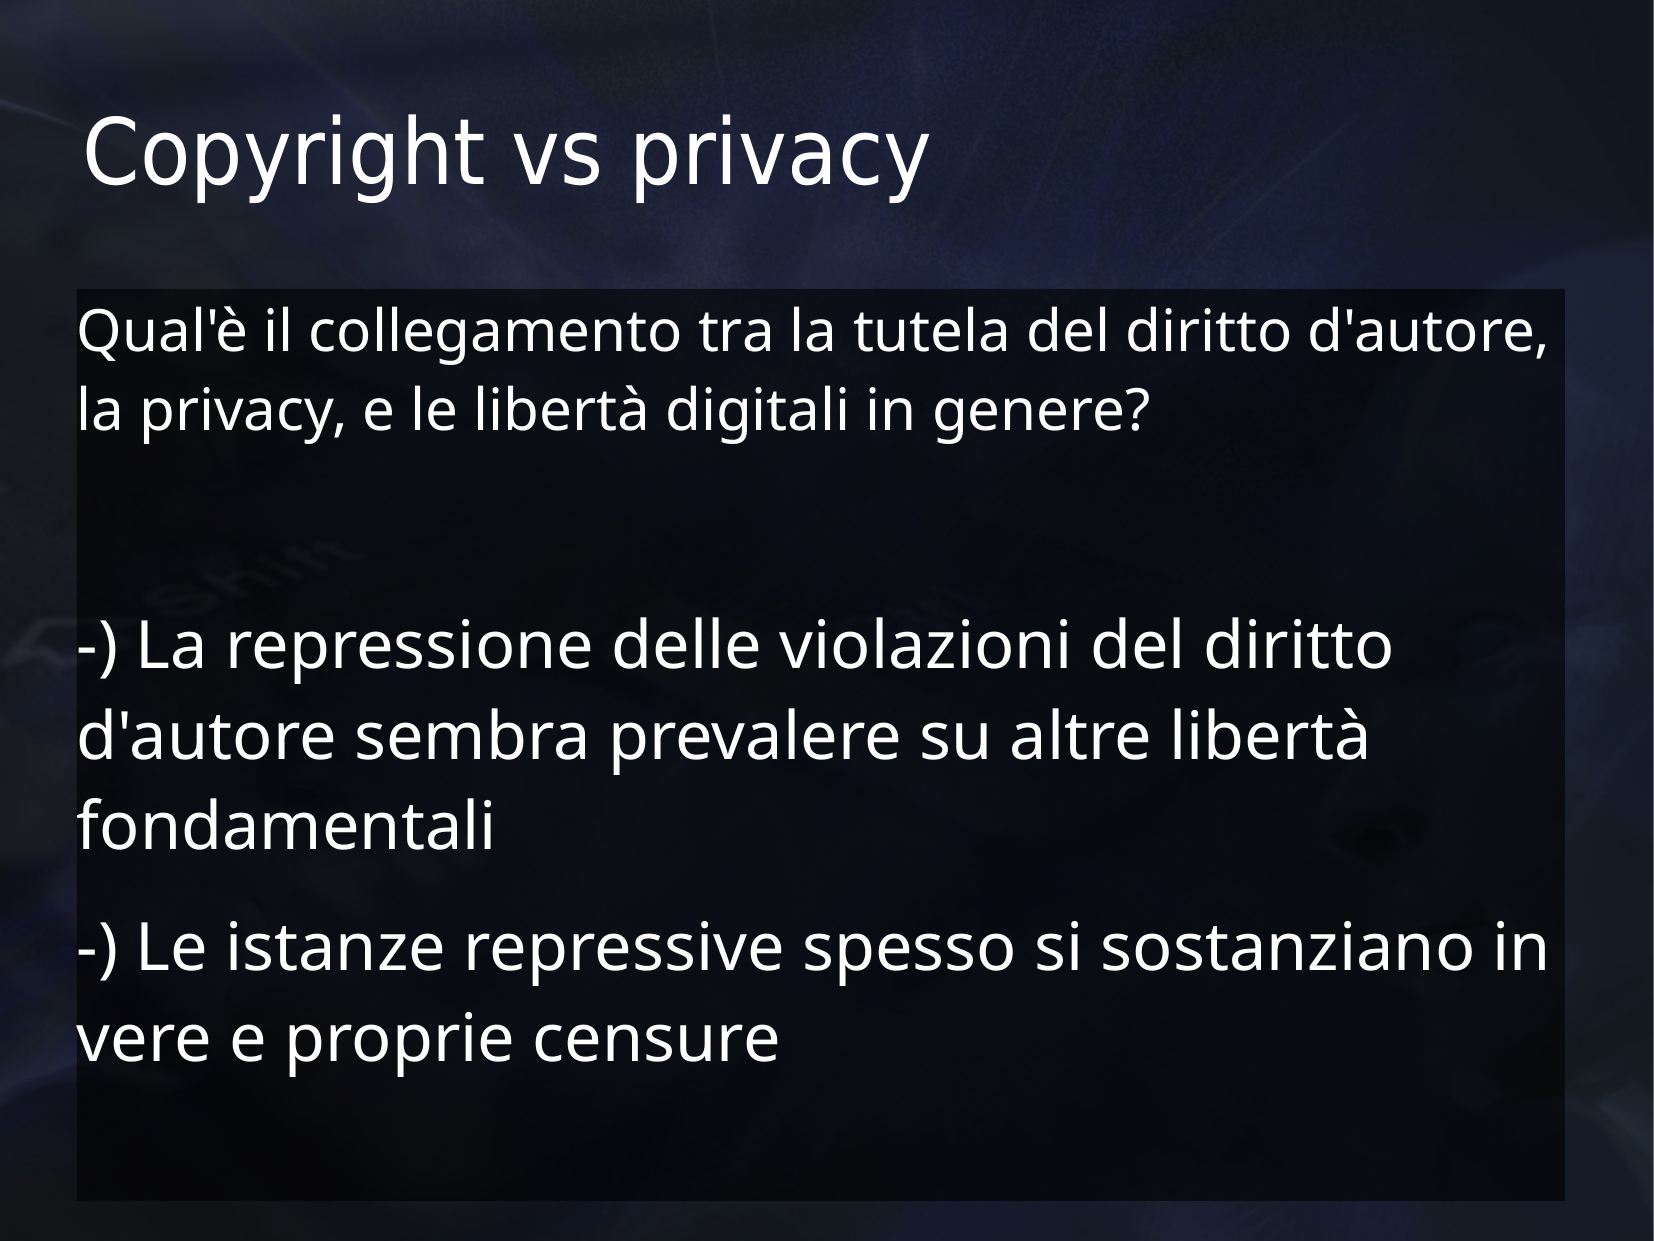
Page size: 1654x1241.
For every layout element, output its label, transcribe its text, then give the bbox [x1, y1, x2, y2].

picture [0, 0, 1654, 1241]
title Copyright vs privacy [82, 49, 1571, 257]
list Qual'è il collegamento tra la tutela del diritto d'autore, la privacy, e le libertà digitali in genere? -) La repressione delle violazioni del diritto d'autore sembra prevalere su altre libertà fondamentali -) Le istanze repressive spesso si sostanziano in vere e proprie censure [76, 288, 1565, 1093]
